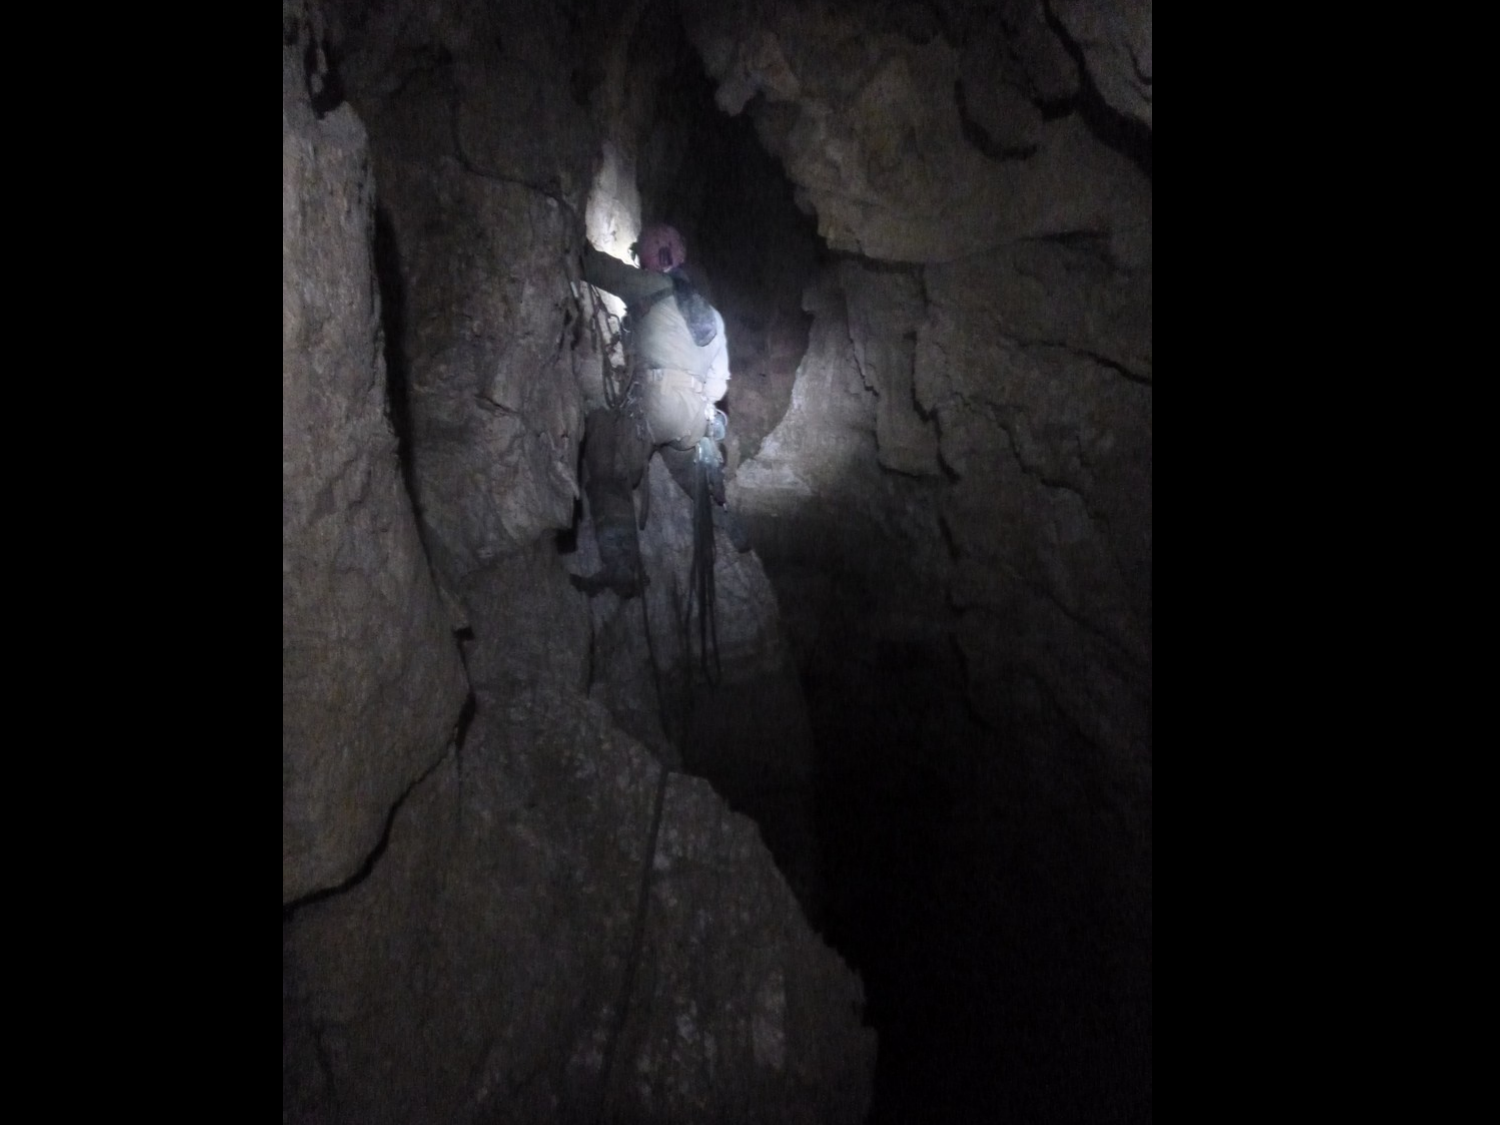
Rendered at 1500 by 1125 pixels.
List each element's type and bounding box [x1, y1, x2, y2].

picture [283, 0, 1152, 1125]
